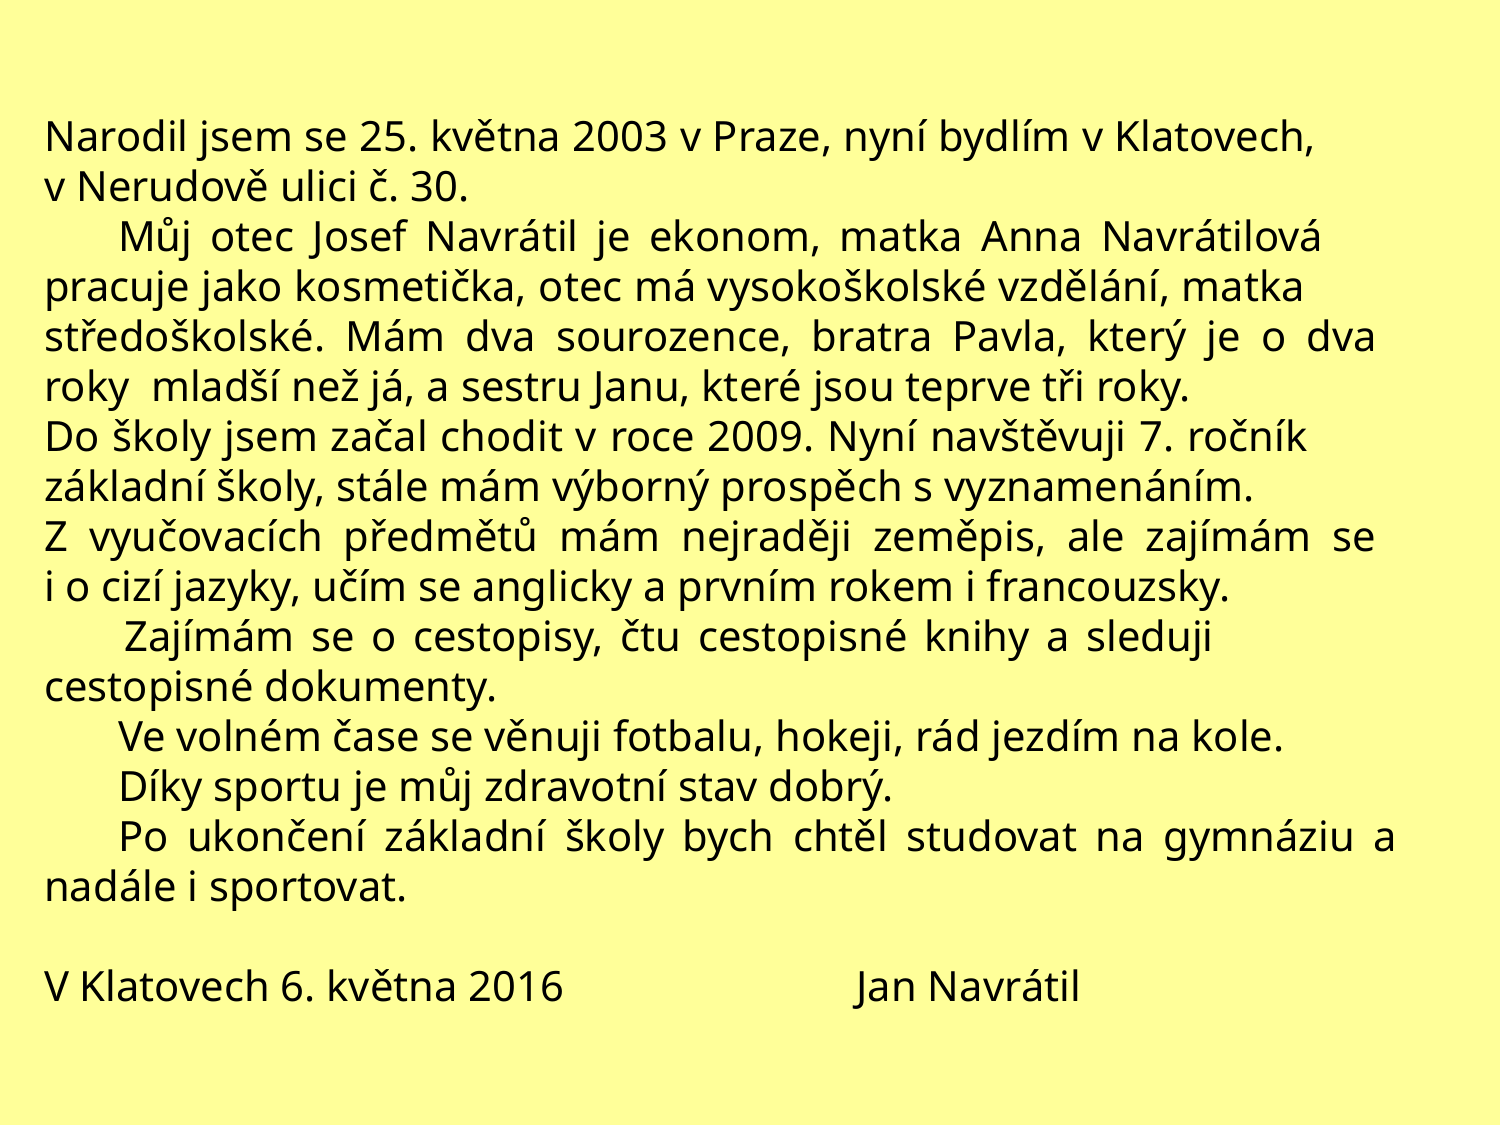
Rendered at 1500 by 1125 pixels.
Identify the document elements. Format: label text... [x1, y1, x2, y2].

text_box Narodil jsem se 25. května 2003 v Praze, nyní bydlím v Klatovech, v Nerudově ulici č. 30. Můj otec Josef Navrátil je ekonom, matka Anna Navrátilová pracuje jako kosmetička, otec má vysokoškolské vzdělání, matka středoškolské. Mám dva sourozence, bratra Pavla, který je o dva roky mladší než já, a sestru Janu, které jsou teprve tři roky. Do školy jsem začal chodit v roce 2009. Nyní navštěvuji 7. ročník základní školy, stále mám výborný prospěch s vyznamenáním. Z vyučovacích předmětů mám nejraději zeměpis, ale zajímám se i o cizí jazyky, učím se anglicky a prvním rokem i francouzsky. Zajímám se o cestopisy, čtu cestopisné knihy a sleduji cestopisné dokumenty. Ve volném čase se věnuji fotbalu, hokeji, rád jezdím na kole. Díky sportu je můj zdravotní stav dobrý. Po ukončení základní školy bych chtěl studovat na gymnáziu a nadále i sportovat. V Klatovech 6. května 2016 Jan Navrátil [29, 102, 1423, 1017]
